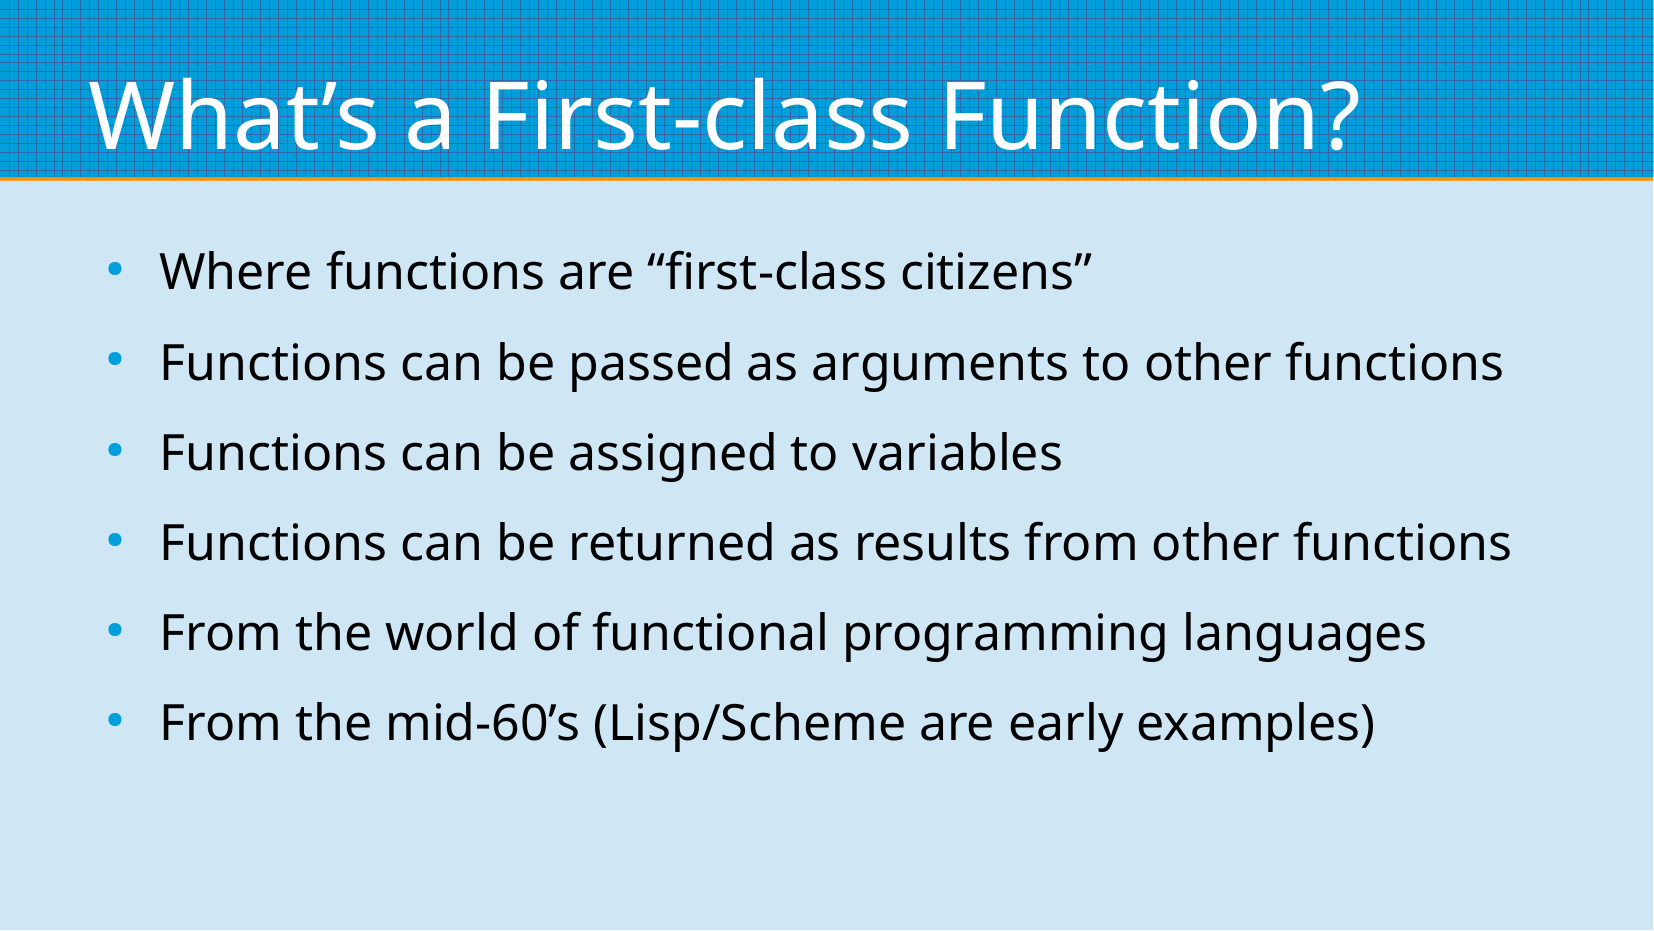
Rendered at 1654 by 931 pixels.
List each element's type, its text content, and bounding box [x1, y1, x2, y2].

list Where functions are “first-class citizens” Functions can be passed as arguments to other functions Functions can be assigned to variables Functions can be returned as results from other functions From the world of functional programming languages From the mid-60’s (Lisp/Scheme are early examples) [88, 236, 1565, 813]
title What’s a First-class Function? [88, 14, 1565, 178]
